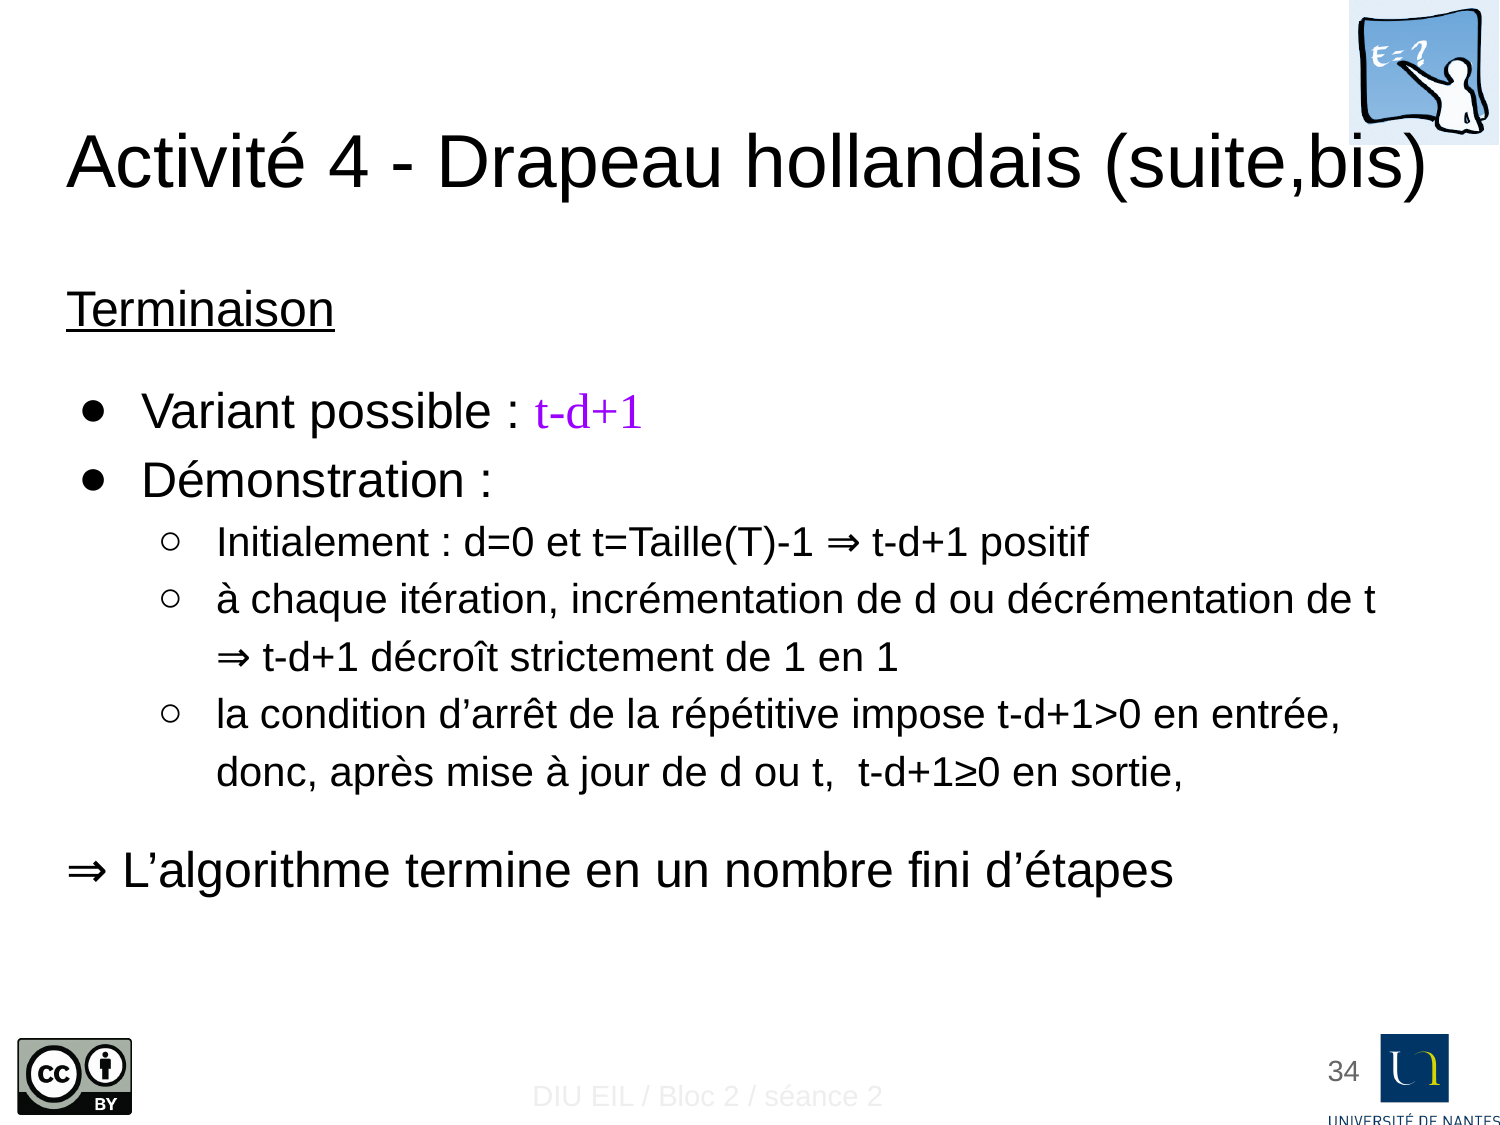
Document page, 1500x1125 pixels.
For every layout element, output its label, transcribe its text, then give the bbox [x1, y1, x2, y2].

picture [1349, 0, 1499, 145]
title Activité 4 - Drapeau hollandais (suite,bis) [51, 97, 1449, 223]
picture [17, 1038, 132, 1115]
slide_number <numéro> [1284, 1038, 1375, 1102]
picture [1329, 1034, 1500, 1125]
list Terminaison Variant possible : t-d+1 Démonstration : Initialement : d=0 et t=Taille(T)-1 ⇒ t-d+1 positif à chaque itération, incrémentation de d ou décrémentation de t ⇒ t-d+1 décroît strictement de 1 en 1 la condition d’arrêt de la répétitive impose t-d+1>0 en entrée, donc, après mise à jour de d ou t, t-d+1≥0 en sortie, ⇒ L’algorithme termine en un nombre fini d’étapes [51, 252, 1449, 1064]
